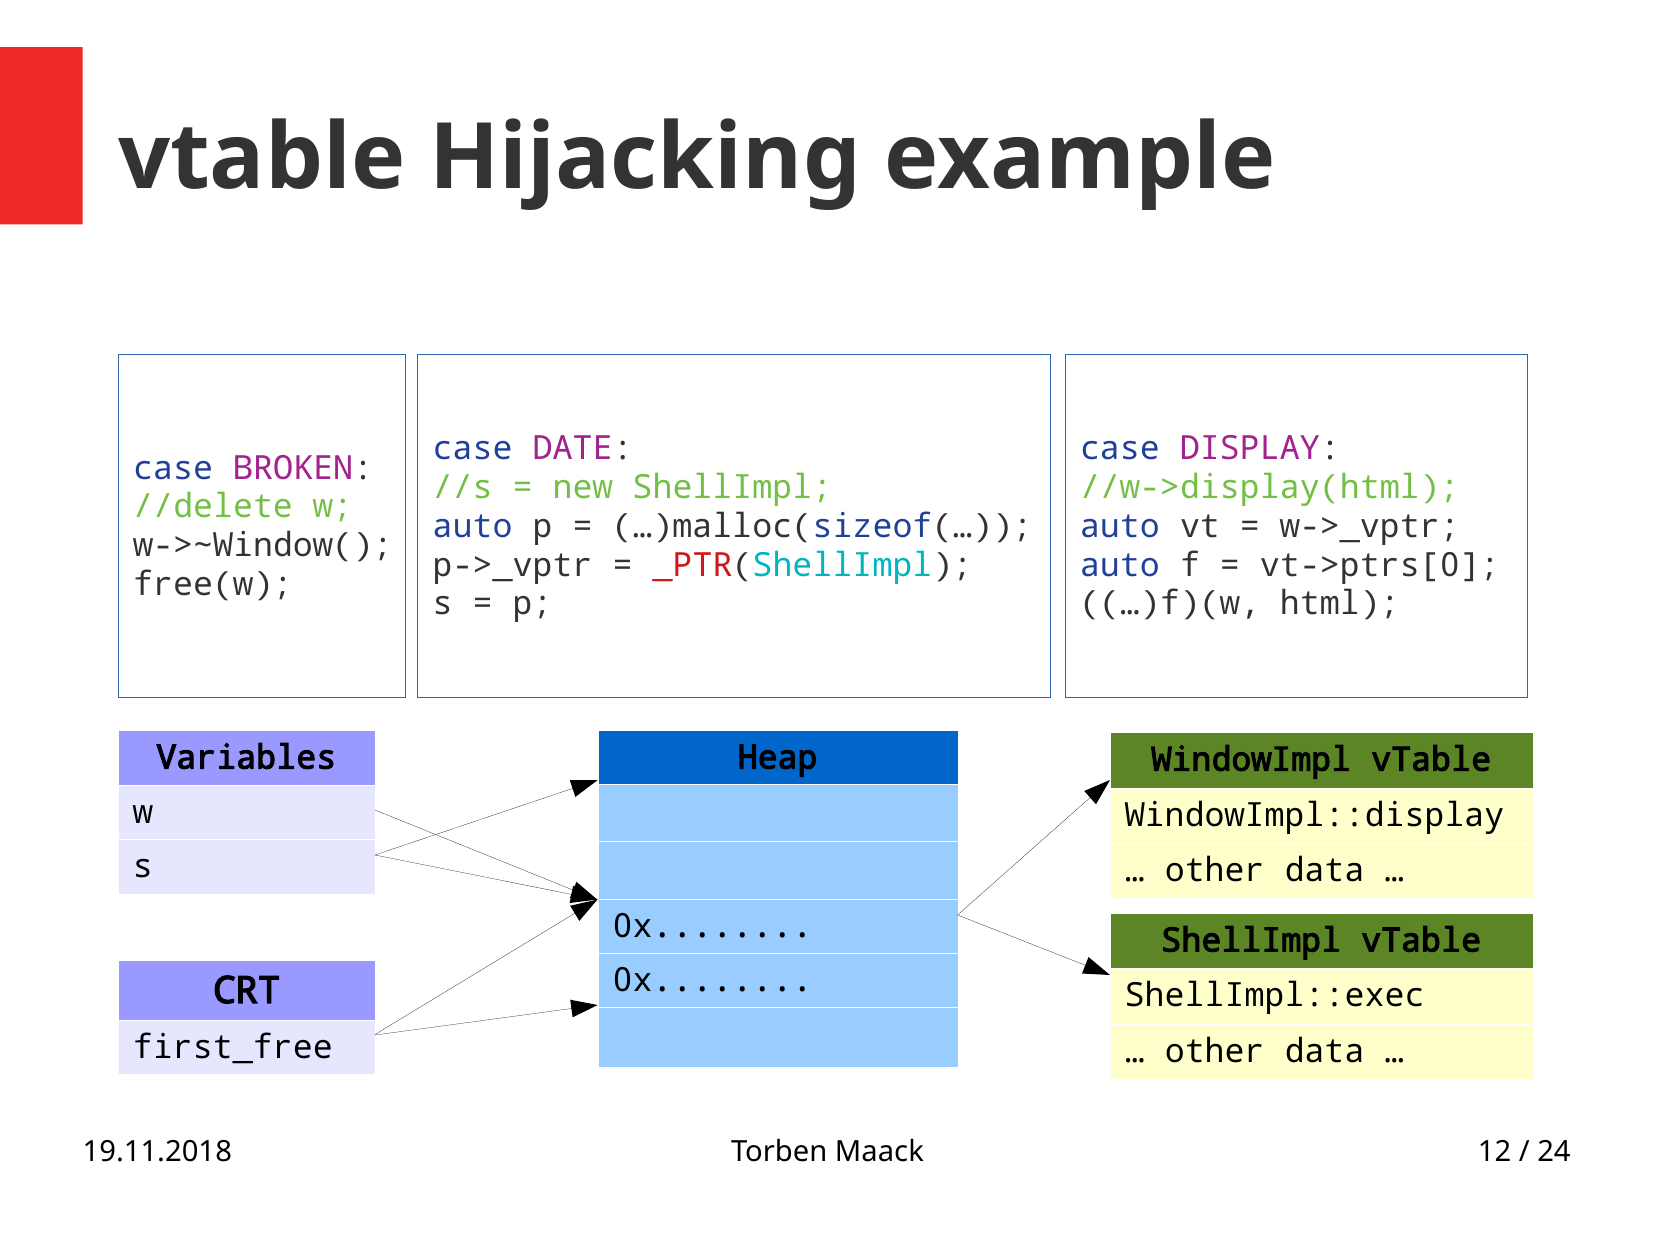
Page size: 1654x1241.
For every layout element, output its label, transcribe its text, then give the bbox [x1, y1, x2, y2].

table_cell 0x........ [599, 954, 958, 1007]
table_cell … other data … [1111, 1025, 1533, 1079]
title vtable Hijacking example [118, 49, 1571, 257]
table_cell [599, 842, 958, 899]
table_cell [599, 785, 958, 841]
table_cell s [119, 840, 375, 894]
table_header Variables [119, 731, 375, 785]
table_cell w [119, 786, 375, 839]
table_cell WindowImpl::display [1111, 789, 1533, 843]
table_cell [599, 1008, 958, 1067]
table_cell … other data … [1111, 844, 1533, 898]
list case BROKEN: //delete w; w->~Window(); free(w); [118, 354, 406, 698]
table_header WindowImpl vTable [1111, 733, 1533, 788]
table_header CRT [119, 961, 375, 1020]
list case DISPLAY: //w->display(html); auto vt = w->_vptr; auto f = vt->ptrs[0]; ((…)f)(w, html); [1065, 354, 1528, 698]
table_header ShellImpl vTable [1111, 914, 1533, 968]
table_cell ShellImpl::exec [1111, 969, 1533, 1024]
table_cell first_free [119, 1021, 375, 1074]
table_header Heap [599, 731, 958, 784]
list case DATE: //s = new ShellImpl; auto p = (…)malloc(sizeof(…)); p->_vptr = _PTR(ShellImpl); s = p; [417, 354, 1051, 698]
table_cell 0x........ [599, 900, 958, 953]
